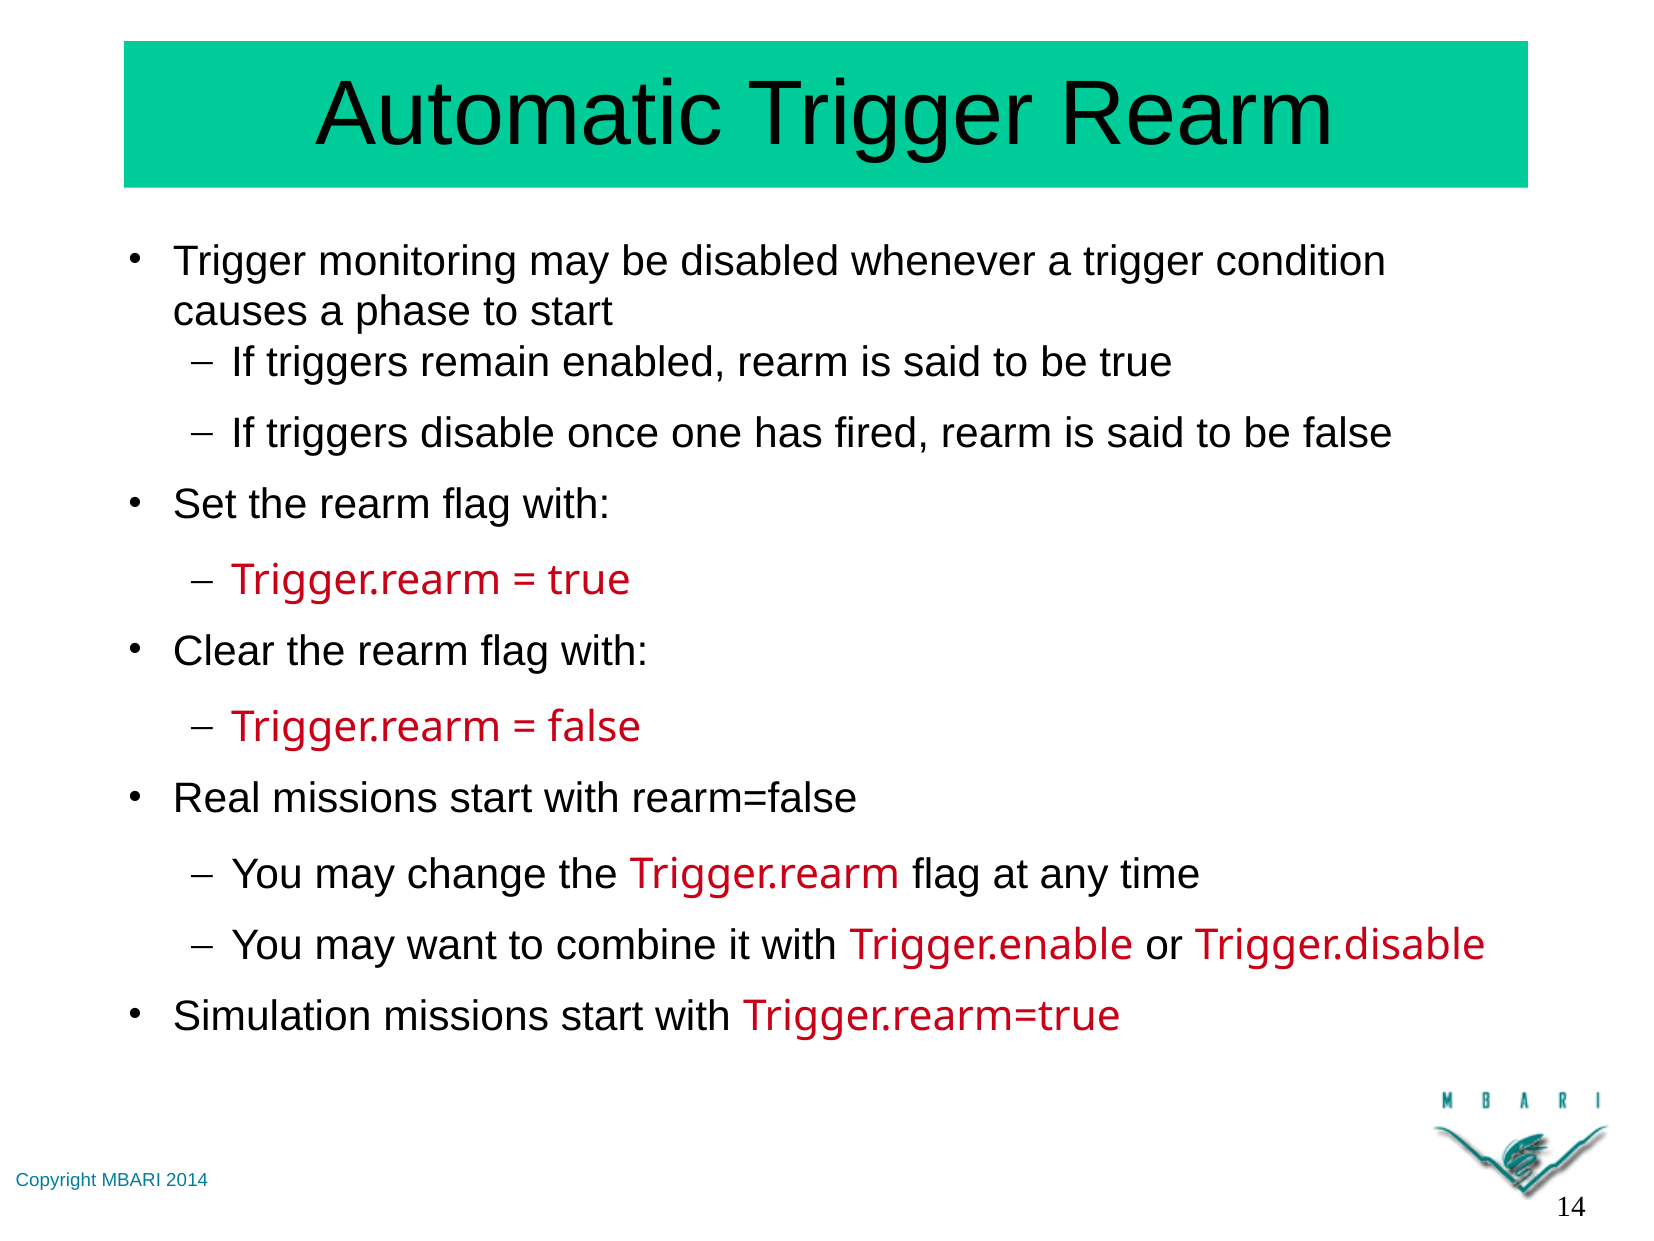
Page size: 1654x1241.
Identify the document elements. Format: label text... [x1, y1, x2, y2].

picture [1426, 1091, 1613, 1200]
title Automatic Trigger Rearm [123, 41, 1528, 188]
list Trigger monitoring may be disabled whenever a trigger condition causes a phase to start If triggers remain enabled, rearm is said to be true If triggers disable once one has fired, rearm is said to be false Set the rearm flag with: Trigger.rearm = true Clear the rearm flag with: Trigger.rearm = false Real missions start with rearm=false You may change the Trigger.rearm flag at any time You may want to combine it with Trigger.enable or Trigger.disable Simulation missions start with Trigger.rearm=true [112, 225, 1517, 1088]
